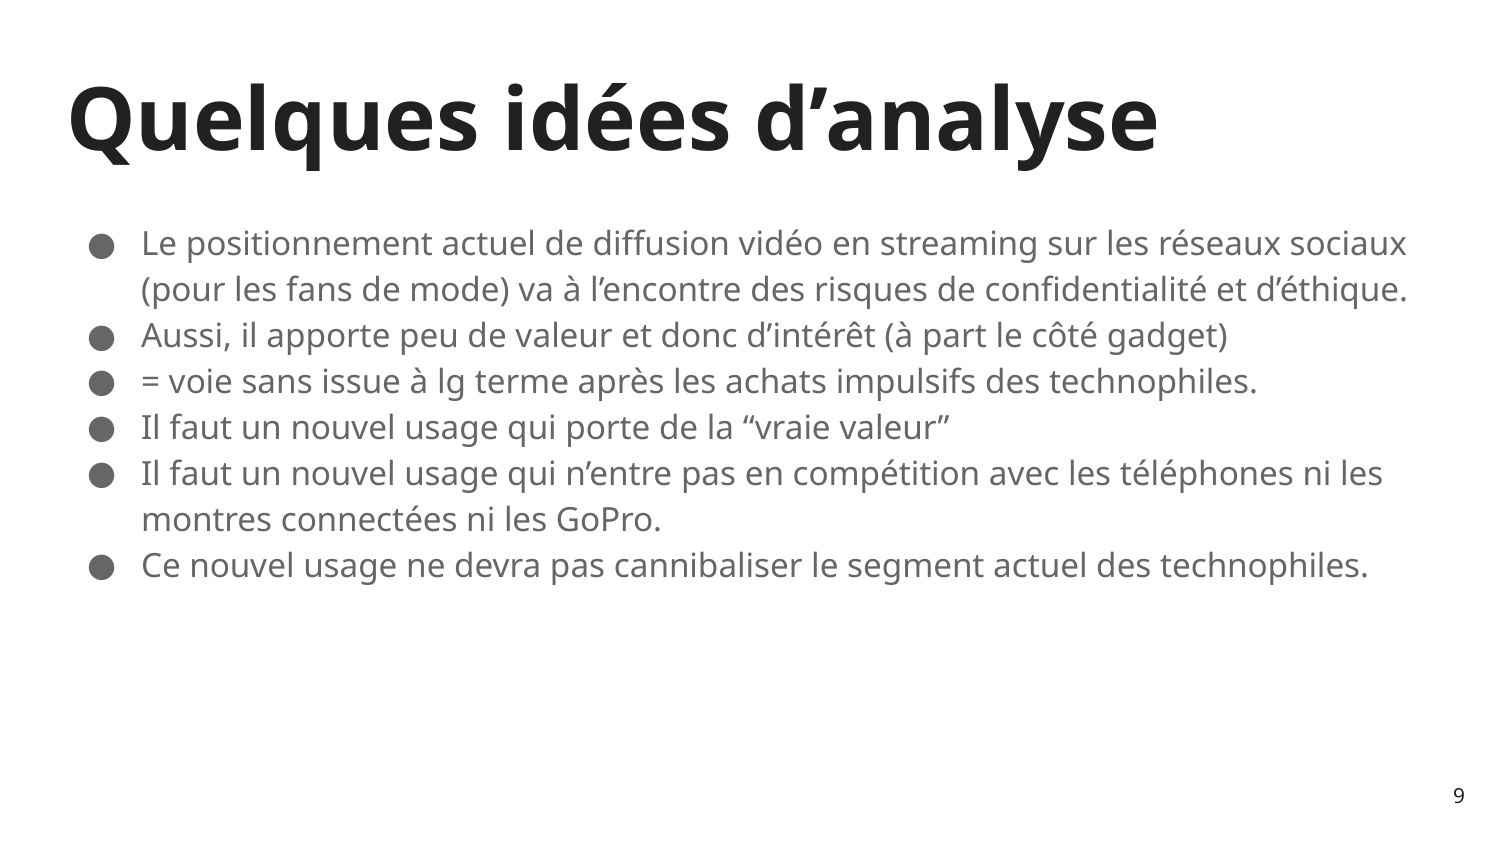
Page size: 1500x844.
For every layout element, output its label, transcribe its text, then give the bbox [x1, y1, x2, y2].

title Quelques idées d’analyse [51, 48, 1449, 180]
list Le positionnement actuel de diffusion vidéo en streaming sur les réseaux sociaux (pour les fans de mode) va à l’encontre des risques de confidentialité et d’éthique. Aussi, il apporte peu de valeur et donc d’intérêt (à part le côté gadget) = voie sans issue à lg terme après les achats impulsifs des technophiles. Il faut un nouvel usage qui porte de la “vraie valeur” Il faut un nouvel usage qui n’entre pas en compétition avec les téléphones ni les montres connectées ni les GoPro. Ce nouvel usage ne devra pas cannibaliser le segment actuel des technophiles. [51, 201, 1449, 803]
slide_number <number> [1389, 764, 1480, 830]
